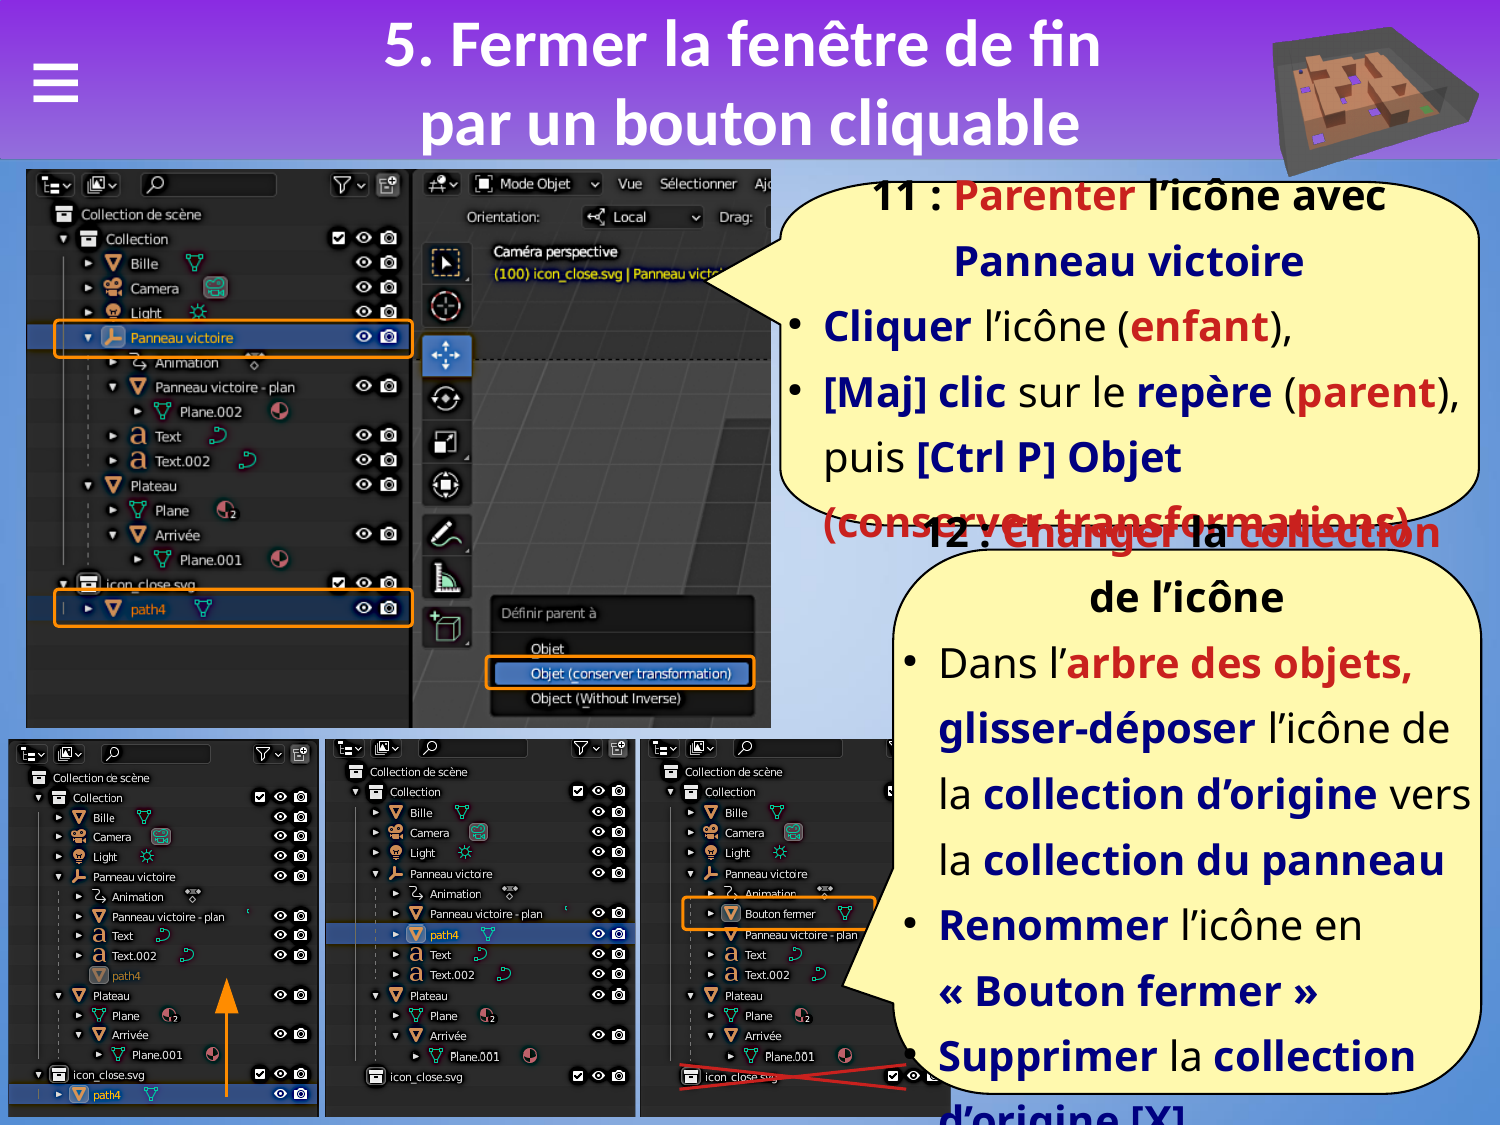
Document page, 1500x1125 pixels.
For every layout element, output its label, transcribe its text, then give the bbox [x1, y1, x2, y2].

picture [979, 1118, 989, 1125]
picture [946, 1118, 955, 1125]
text_box 12 : Changer la collection de l’icône Dans l’arbre des objets, glisser-déposer l’icône de la collection d’origine vers la collection du panneau Renommer l’icône en « Bouton fermer » Supprimer la collection d’origine [X] [842, 549, 1482, 1094]
picture [1103, 1117, 1112, 1122]
text_box 5. Fermer la fenêtre de fin par un bouton cliquable [0, 0, 1500, 159]
text_box 11 : Parenter l’icône avec Panneau victoire Cliquer l’icône (enfant), [Maj] clic sur le repère (parent), puis [Ctrl P] Objet (conserver transformations) [704, 181, 1479, 526]
picture [1076, 1118, 1085, 1125]
picture [1036, 1118, 1045, 1125]
picture [0, 27, 1500, 1125]
text_box ≡ [14, 23, 101, 141]
